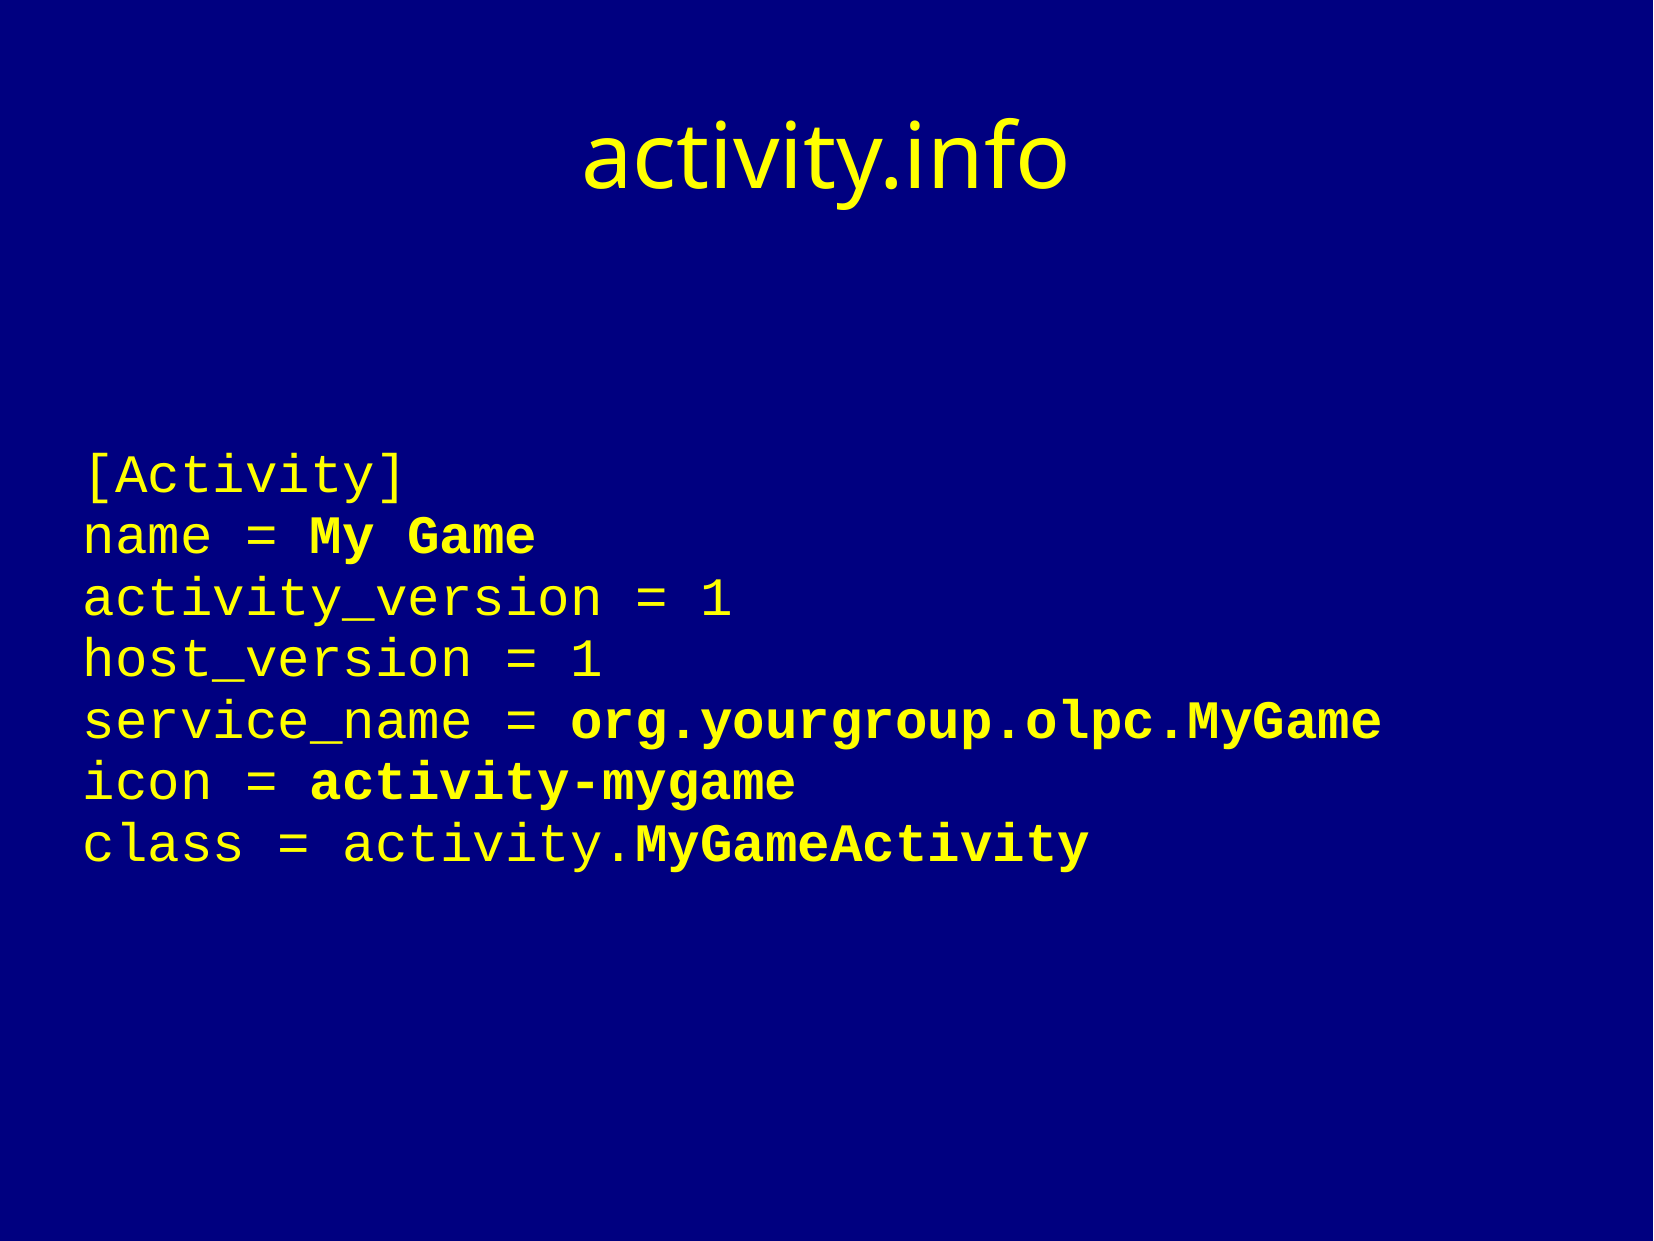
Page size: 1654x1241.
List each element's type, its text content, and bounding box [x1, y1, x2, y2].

title activity.info [82, 49, 1571, 257]
subtitle [Activity] name = My Game activity_version = 1 host_version = 1 service_name = org.yourgroup.olpc.MyGame icon = activity-mygame class = activity.MyGameActivity [82, 290, 1571, 1109]
